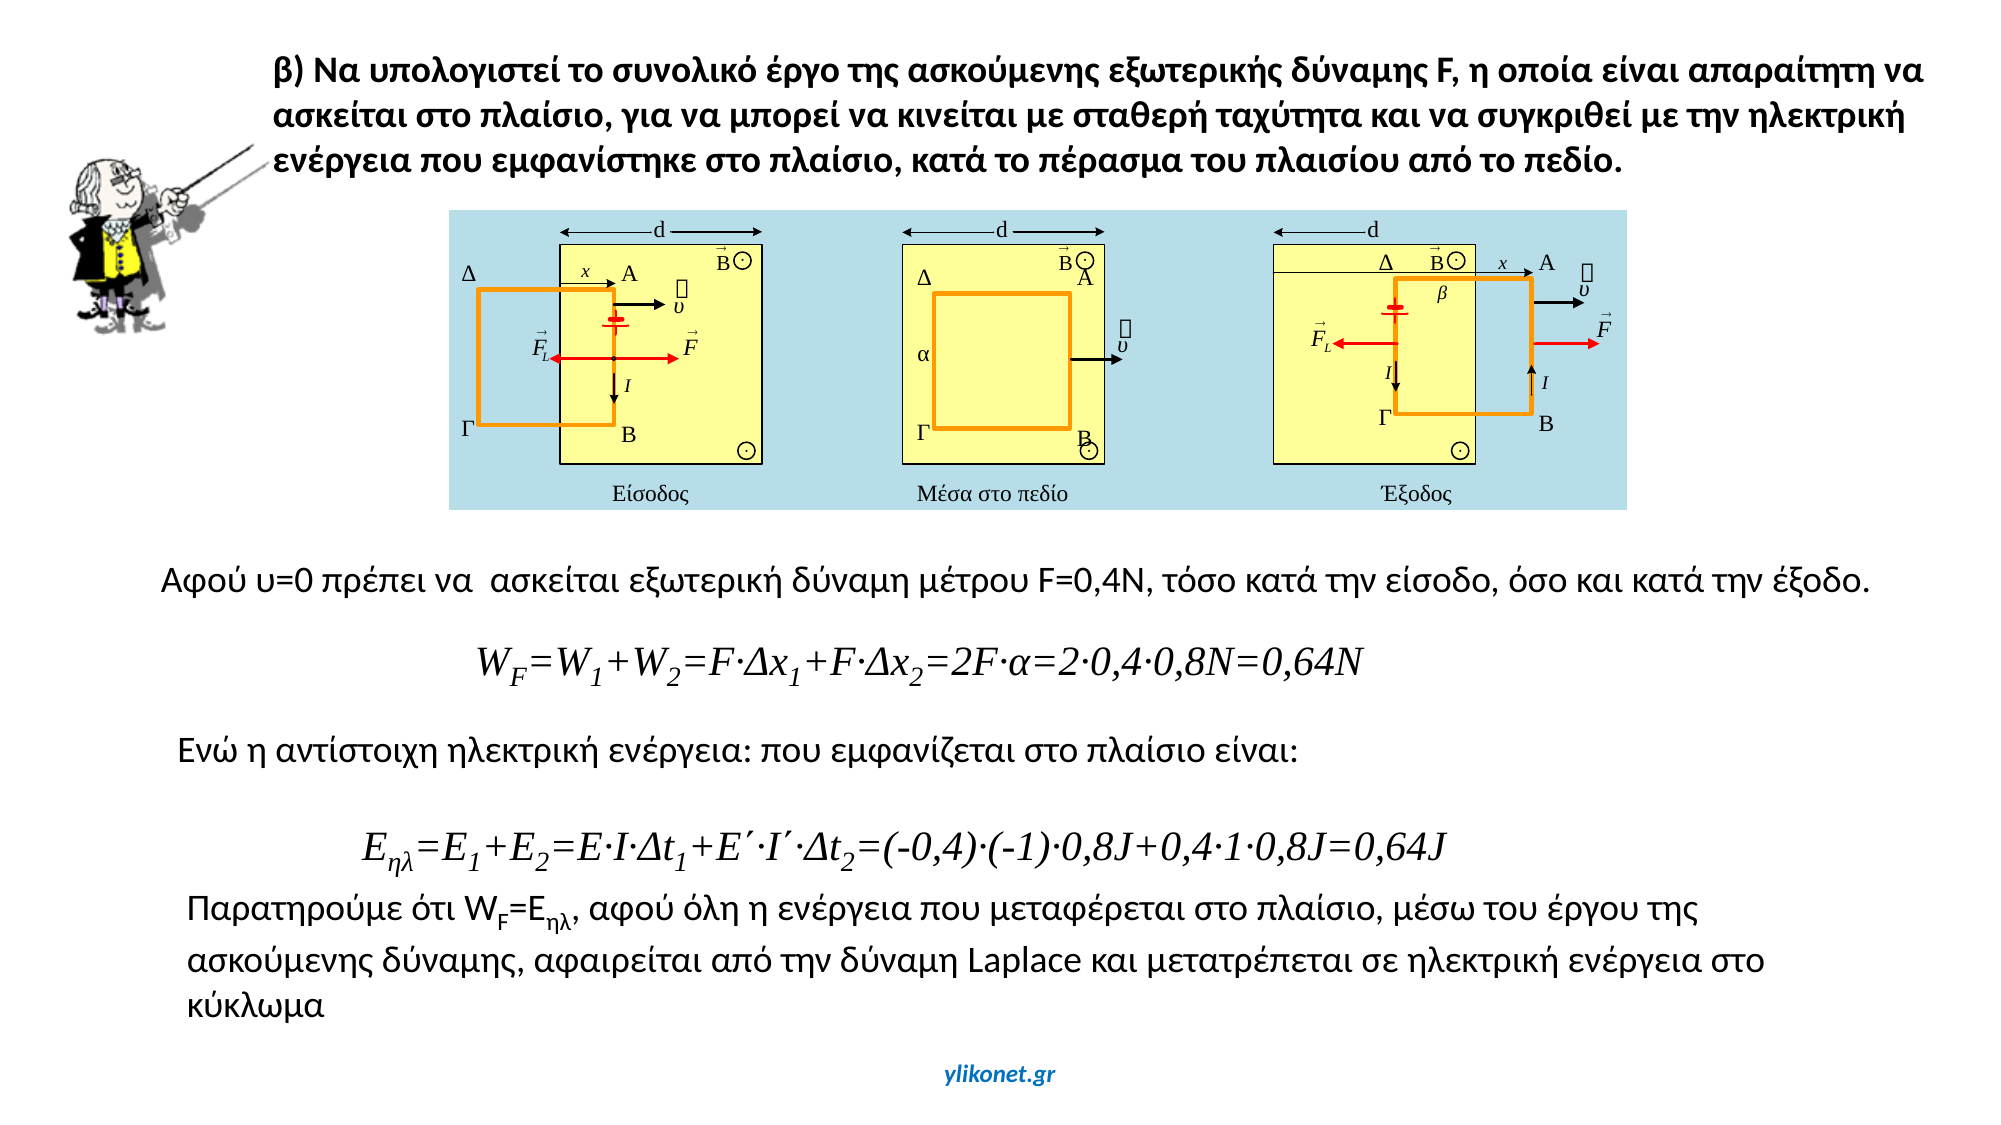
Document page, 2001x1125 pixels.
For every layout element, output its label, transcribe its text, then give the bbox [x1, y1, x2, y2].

picture [56, 139, 258, 332]
text_box Αφού υ=0 πρέπει να ασκείται εξωτερική δύναμη μέτρου F=0,4Ν, τόσο κατά την είσοδο, όσο και κατά την έξοδο. [146, 525, 2000, 607]
text_box Ενώ η αντίστοιχη ηλεκτρική ενέργεια: που εμφανίζεται στο πλαίσιο είναι: [133, 695, 1416, 777]
text_box Παρατηρούμε ότι WF=Εηλ, αφού όλη η ενέργεια που μεταφέρεται στο πλαίσιο, μέσω του έργου της ασκούμενης δύναμης, αφαιρείται από την δύναμη Laplace και μετατρέπεται σε ηλεκτρική ενέργεια στο κύκλωμα [172, 876, 1858, 1033]
text_box Εηλ=Ε1+Ε2=Ε∙Ι∙Δt1+Ε΄∙Ι΄∙Δt2=(-0,4)∙(-1)∙0,8J+0,4∙1∙0,8J=0,64J [234, 783, 1575, 876]
chart [448, 210, 1627, 511]
text_box ylikonet.gr [683, 1042, 1317, 1103]
text_box WF=W1+W2=F∙Δx1+F∙Δx2=2F∙α=2∙0,4∙0,8Ν=0,64Ν [404, 598, 1404, 699]
text_box β) Να υπολογιστεί το συνολικό έργο της ασκούμενης εξωτερικής δύναμης F, η οποία είναι απαραίτητη να ασκείται στο πλαίσιο, για να μπορεί να κινείται με σταθερή ταχύτητα και να συγκριθεί με την ηλεκτρική ενέργεια που εμφανίστηκε στο πλαίσιο, κατά το πέρασμα του πλαισίου από το πεδίο. [257, 37, 1950, 189]
